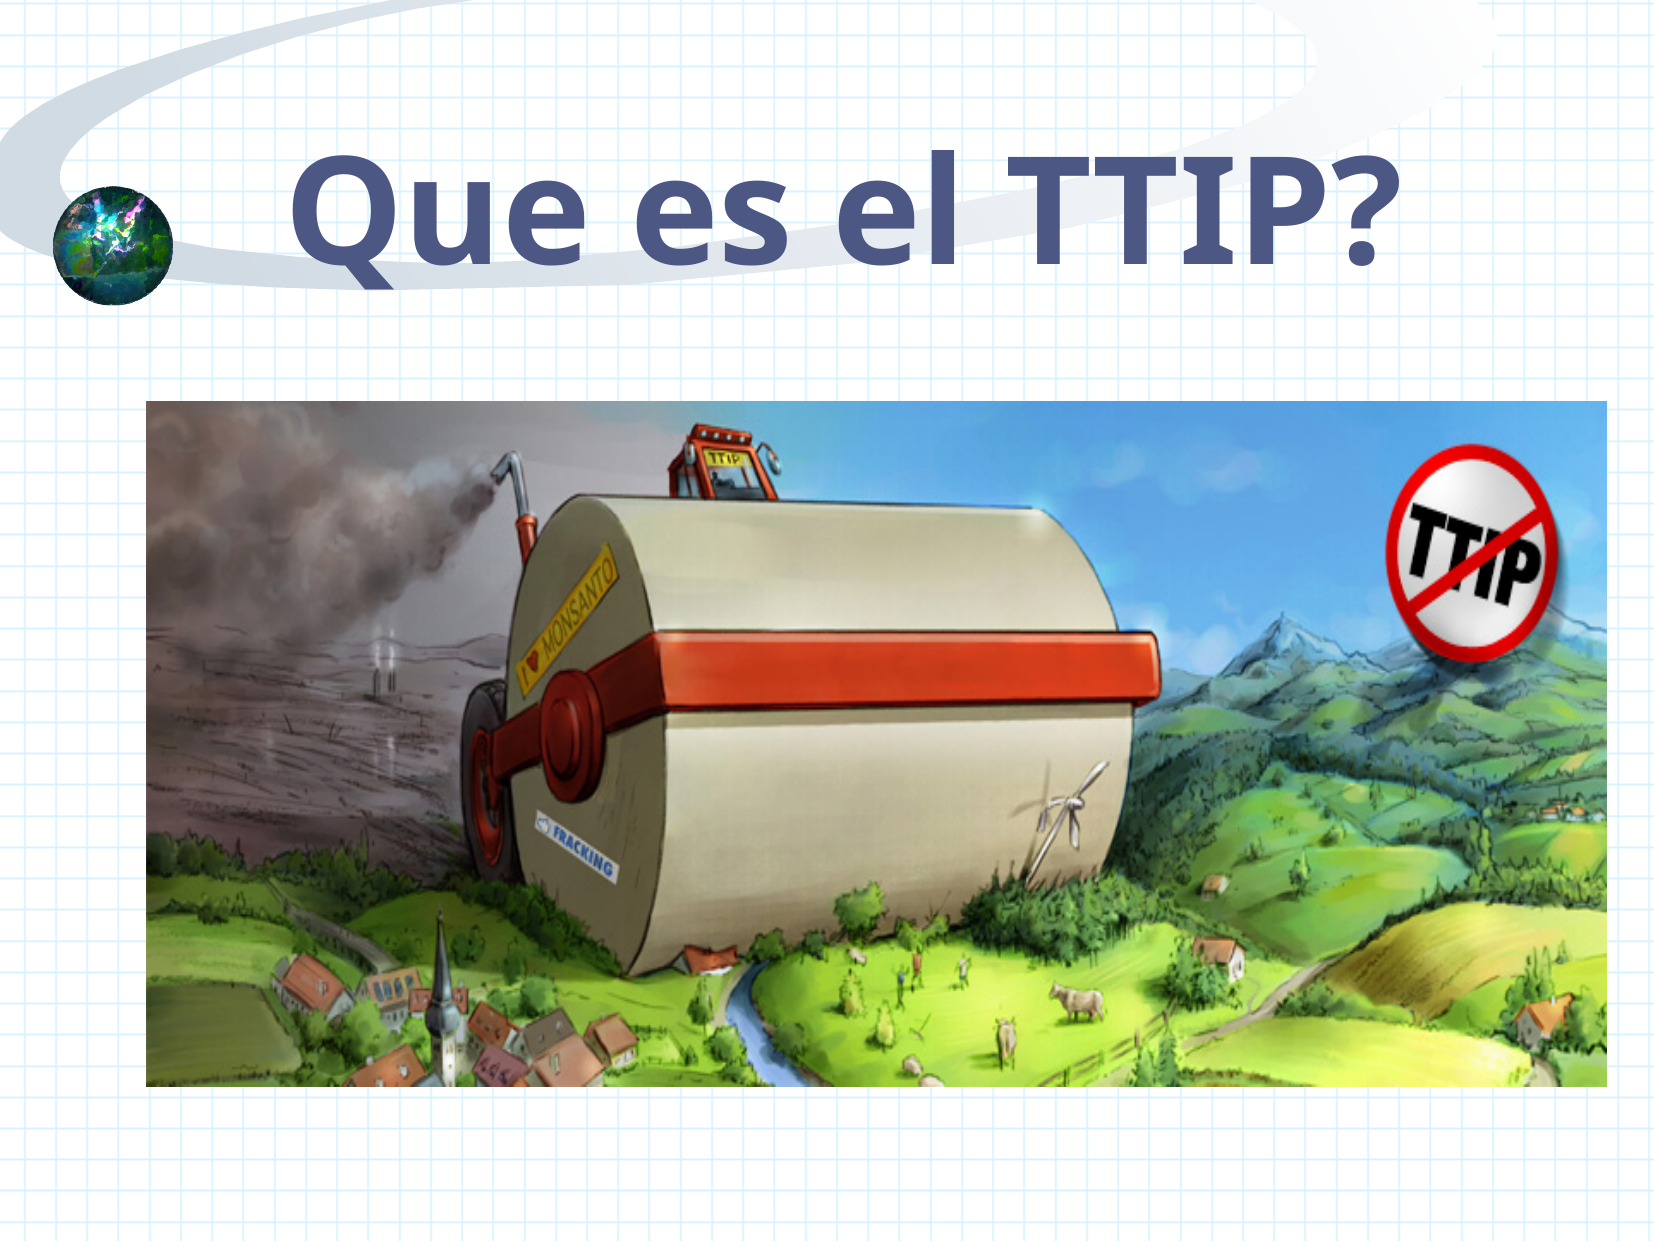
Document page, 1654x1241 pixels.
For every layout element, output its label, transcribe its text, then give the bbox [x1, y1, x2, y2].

picture [0, 0, 1654, 1241]
title Que es el TTIP? [284, 100, 1640, 313]
picture [0, 0, 385, 140]
